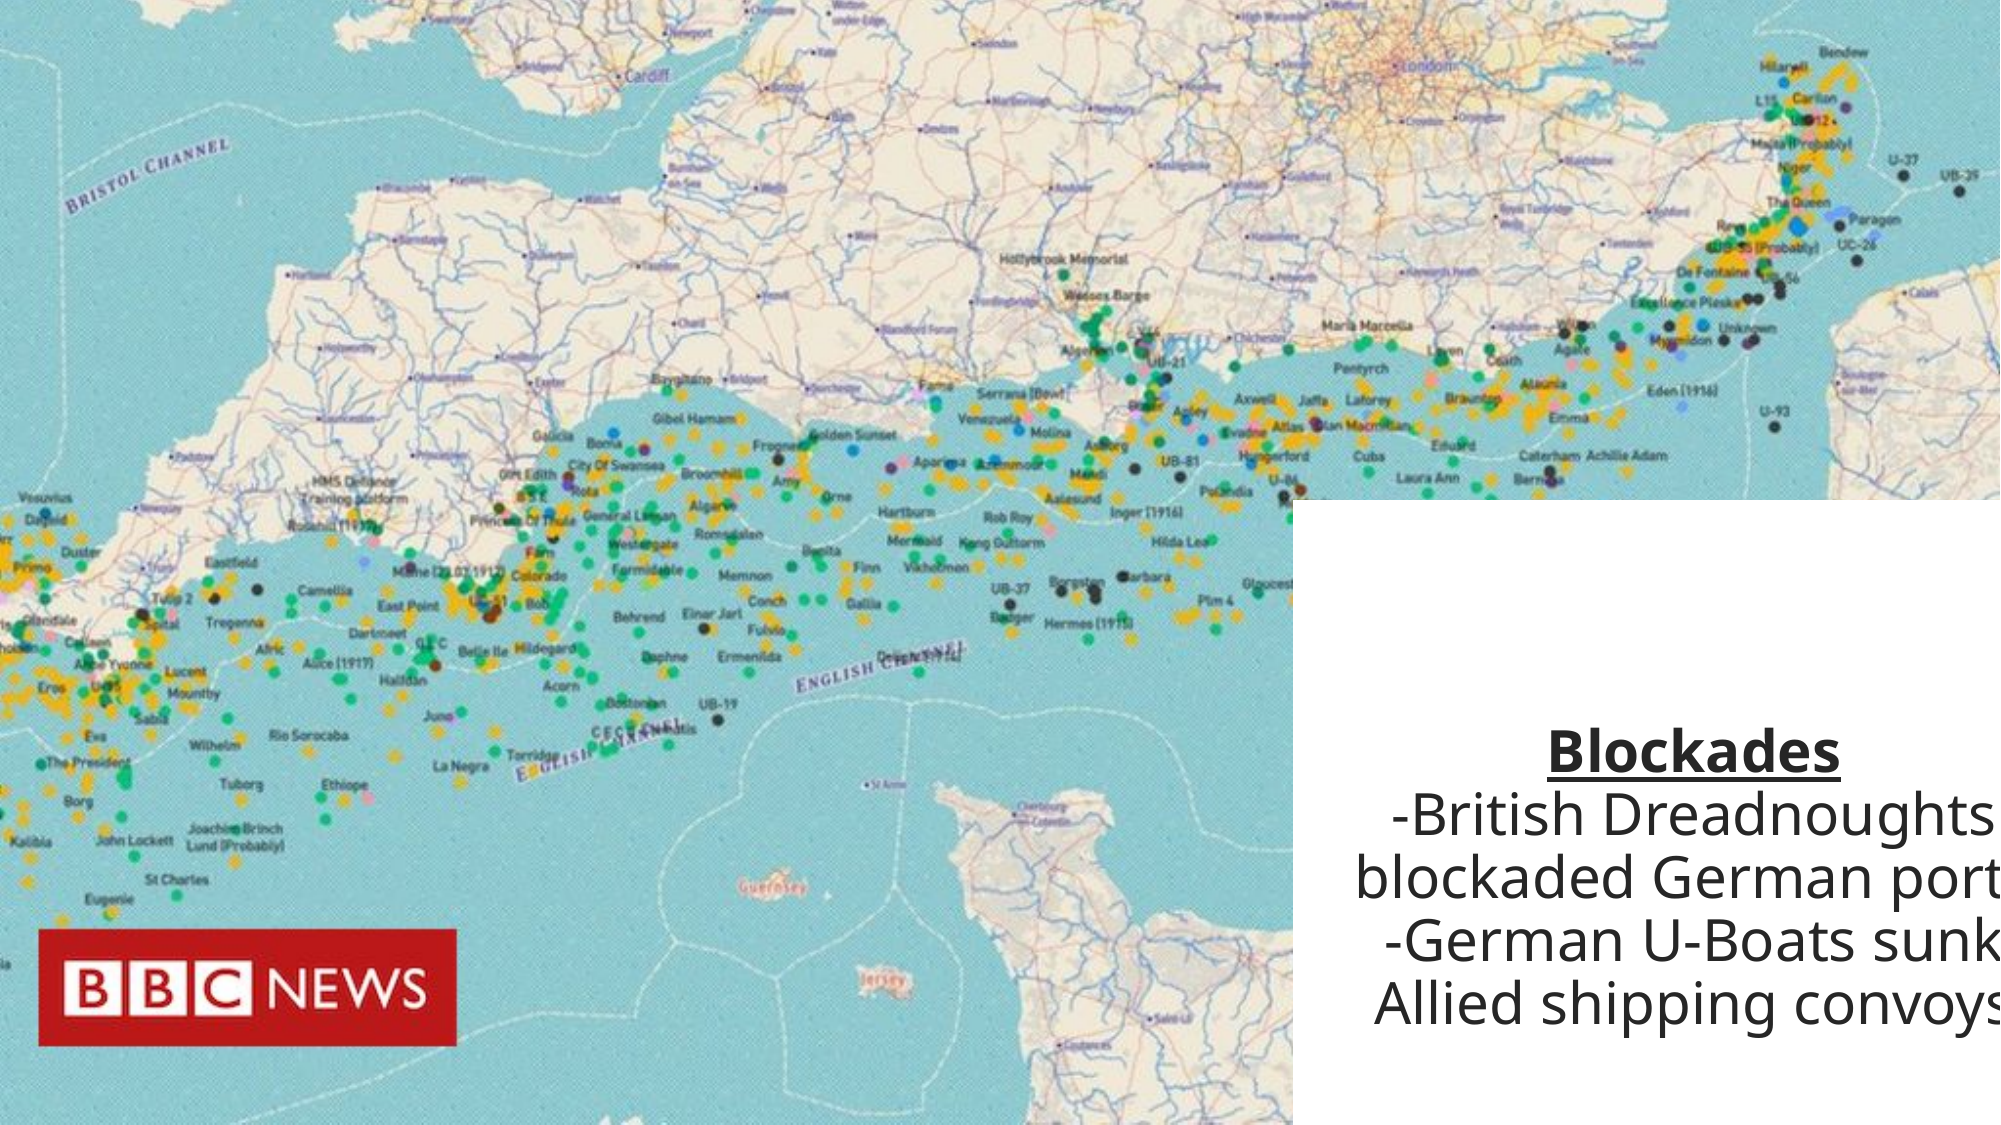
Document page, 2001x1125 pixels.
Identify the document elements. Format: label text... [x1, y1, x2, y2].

picture [0, 0, 2000, 1125]
title Blockades -British Dreadnoughts blockaded German ports -German U-Boats sunk Allied shipping convoys [1307, 514, 2000, 1125]
